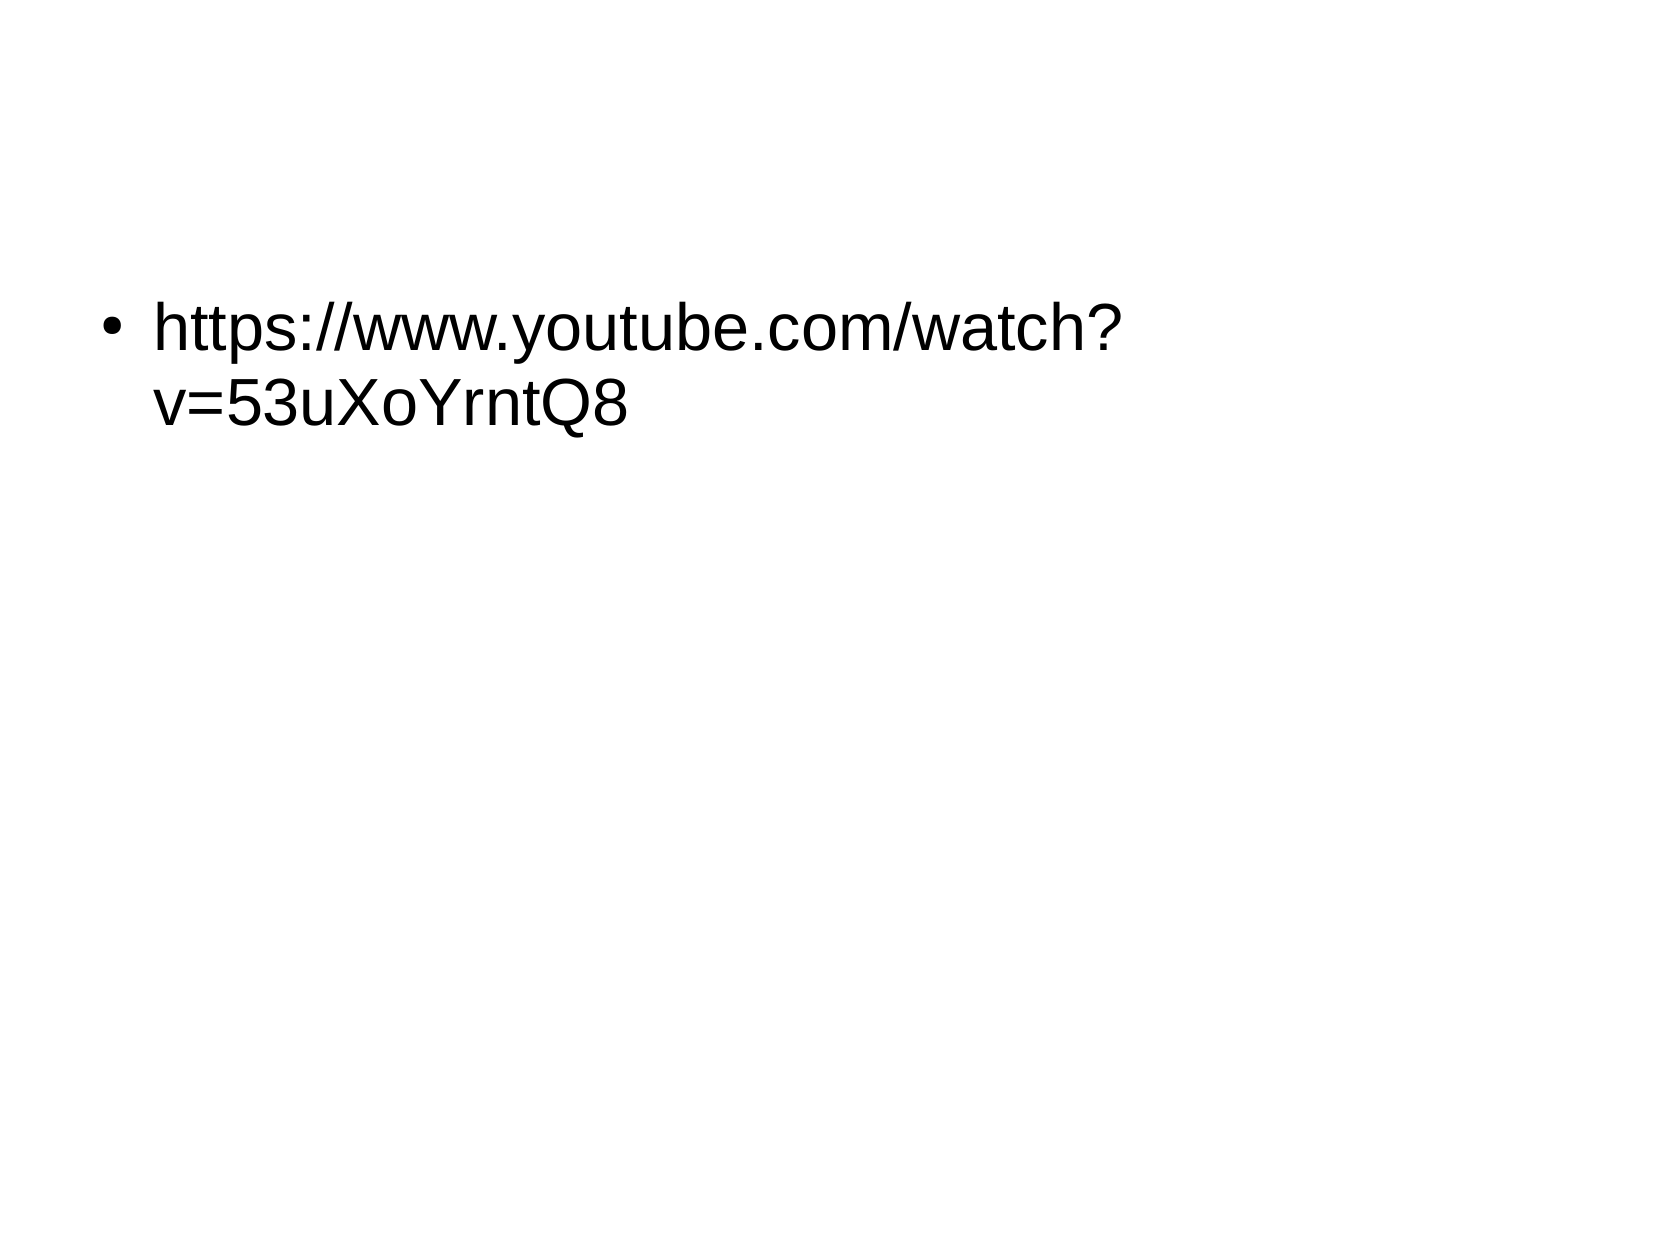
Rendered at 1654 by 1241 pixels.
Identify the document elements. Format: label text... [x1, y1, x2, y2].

list https://www.youtube.com/watch?v=53uXoYrntQ8 [82, 290, 1538, 1010]
